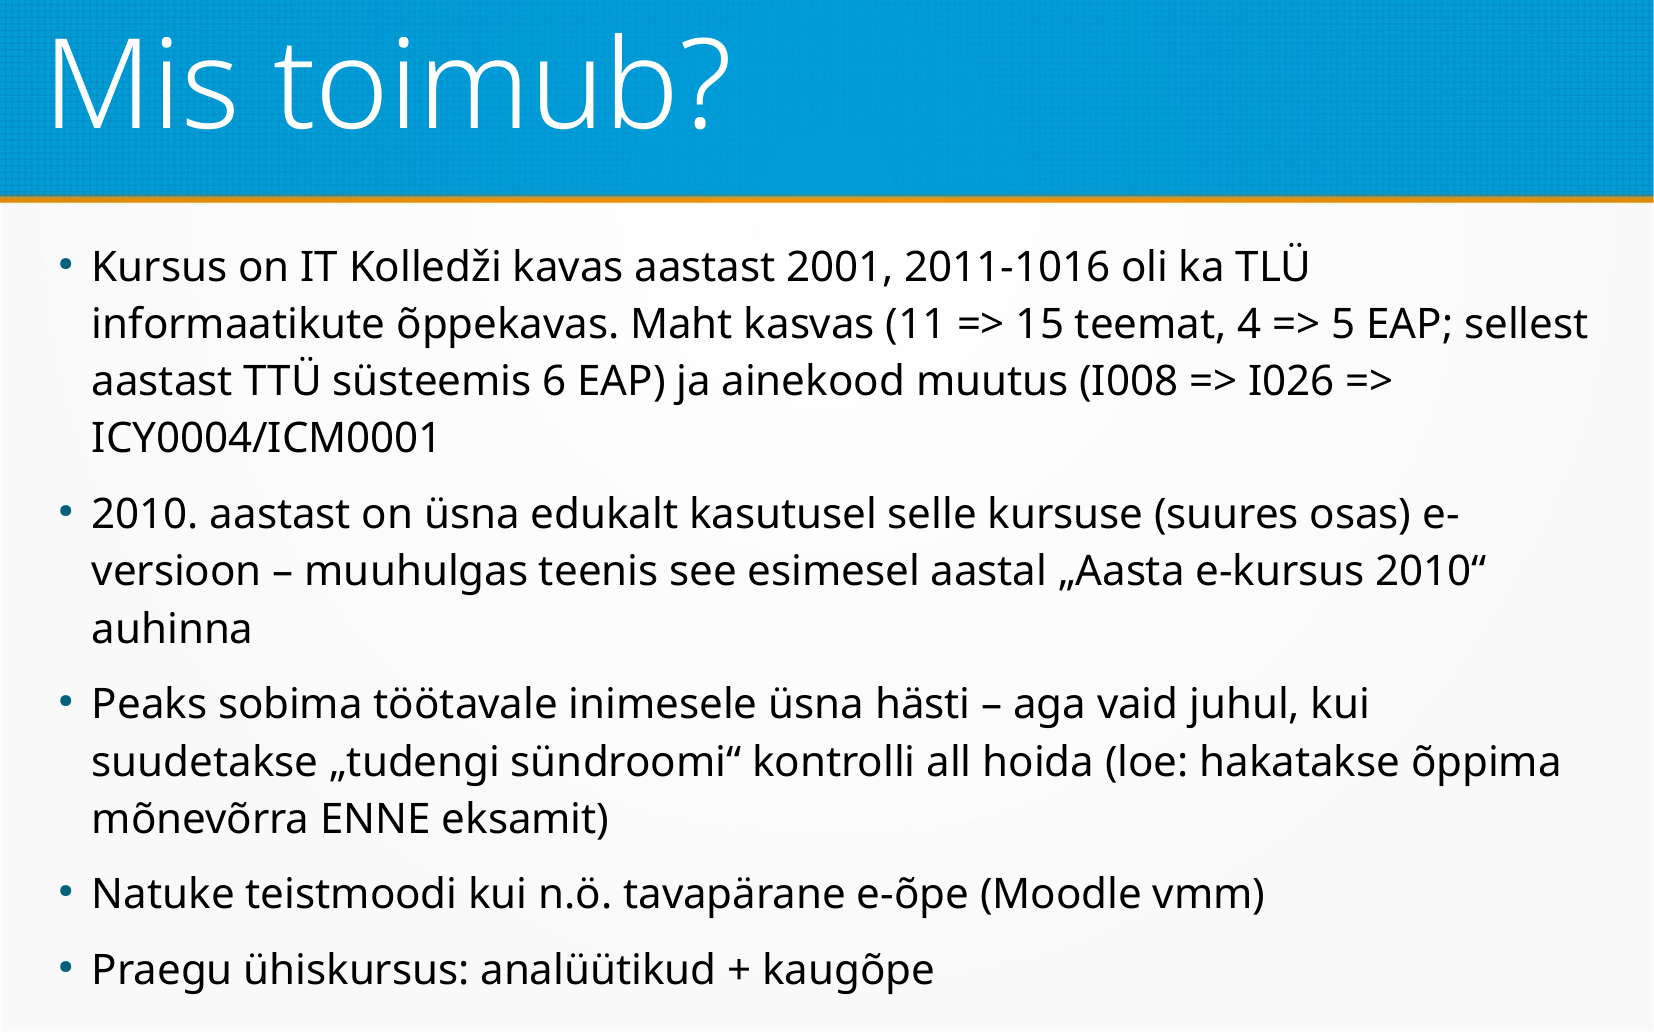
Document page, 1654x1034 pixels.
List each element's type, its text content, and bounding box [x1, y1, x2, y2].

title Mis toimub? [43, 0, 1619, 166]
list Kursus on IT Kolledži kavas aastast 2001, 2011-1016 oli ka TLÜ informaatikute õppekavas. Maht kasvas (11 => 15 teemat, 4 => 5 EAP; sellest aastast TTÜ süsteemis 6 EAP) ja ainekood muutus (I008 => I026 => ICY0004/ICM0001 2010. aastast on üsna edukalt kasutusel selle kursuse (suures osas) e-versioon – muuhulgas teenis see esimesel aastal „Aasta e-kursus 2010“ auhinna Peaks sobima töötavale inimesele üsna hästi – aga vaid juhul, kui suudetakse „tudengi sündroomi“ kontrolli all hoida (loe: hakatakse õppima mõnevõrra ENNE eksamit) Natuke teistmoodi kui n.ö. tavapärane e-õpe (Moodle vmm) Praegu ühiskursus: analüütikud + kaugõpe [47, 236, 1607, 1002]
picture [0, 195, 1654, 1034]
